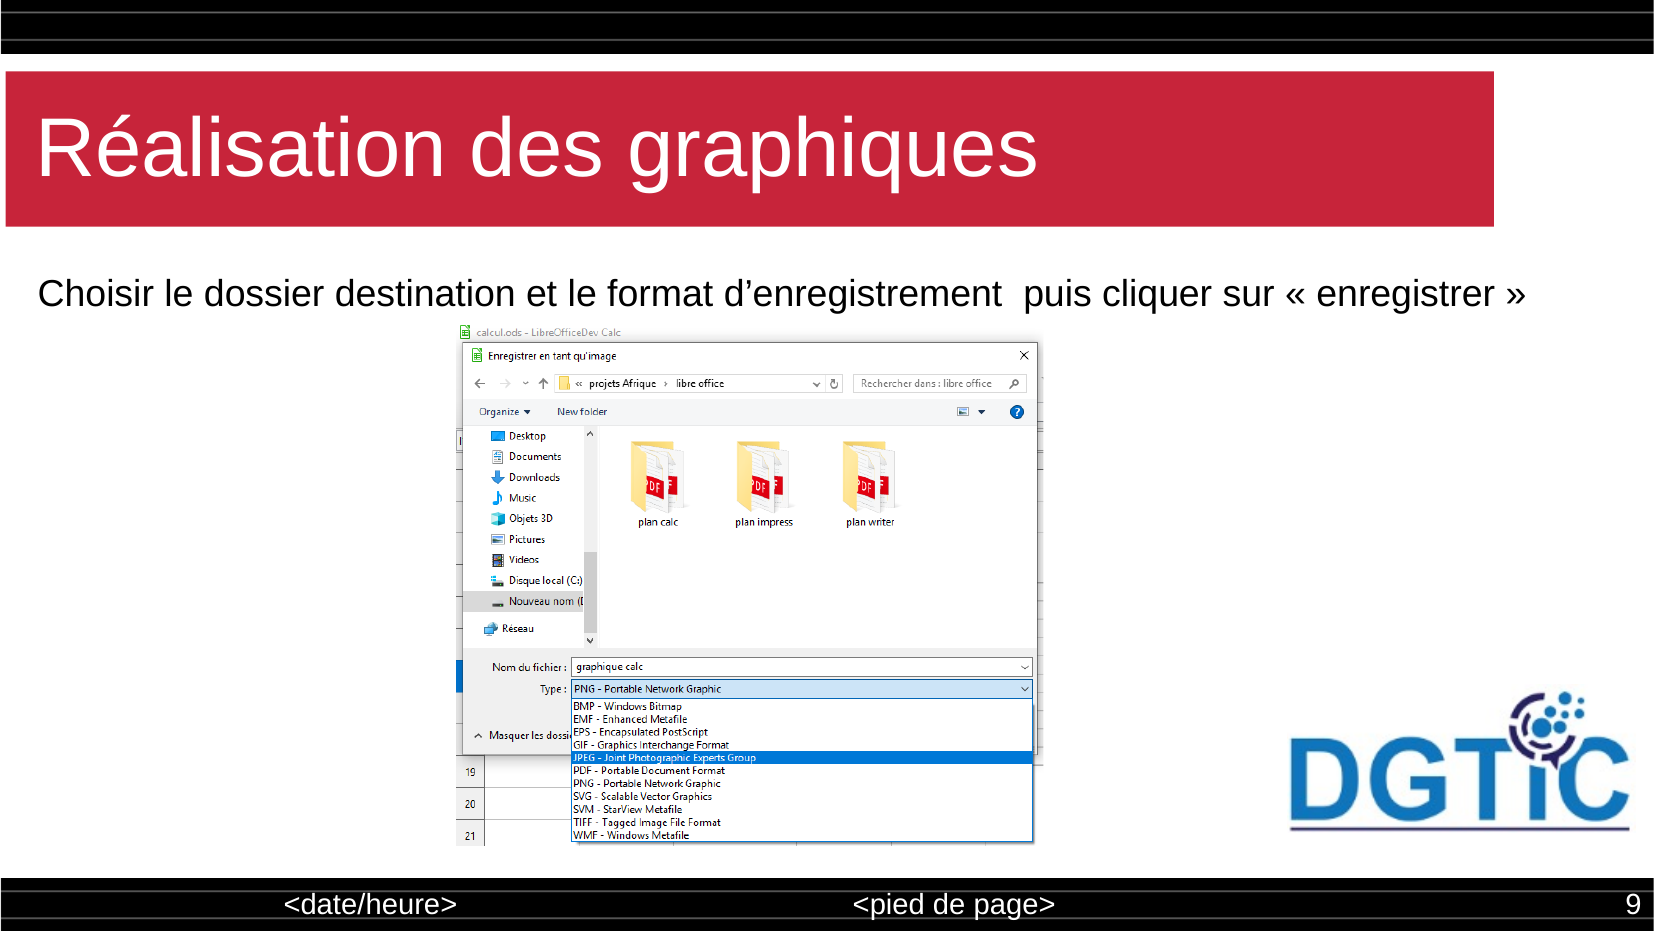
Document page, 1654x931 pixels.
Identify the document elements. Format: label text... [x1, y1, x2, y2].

picture [456, 322, 1044, 846]
picture [0, 0, 1654, 54]
text_box Choisir le dossier destination et le format d’enregistrement puis cliquer sur « enregistrer » [22, 261, 1558, 322]
picture [0, 878, 1654, 931]
text_box Réalisation des graphiques [5, 71, 1494, 227]
picture [1287, 684, 1636, 833]
